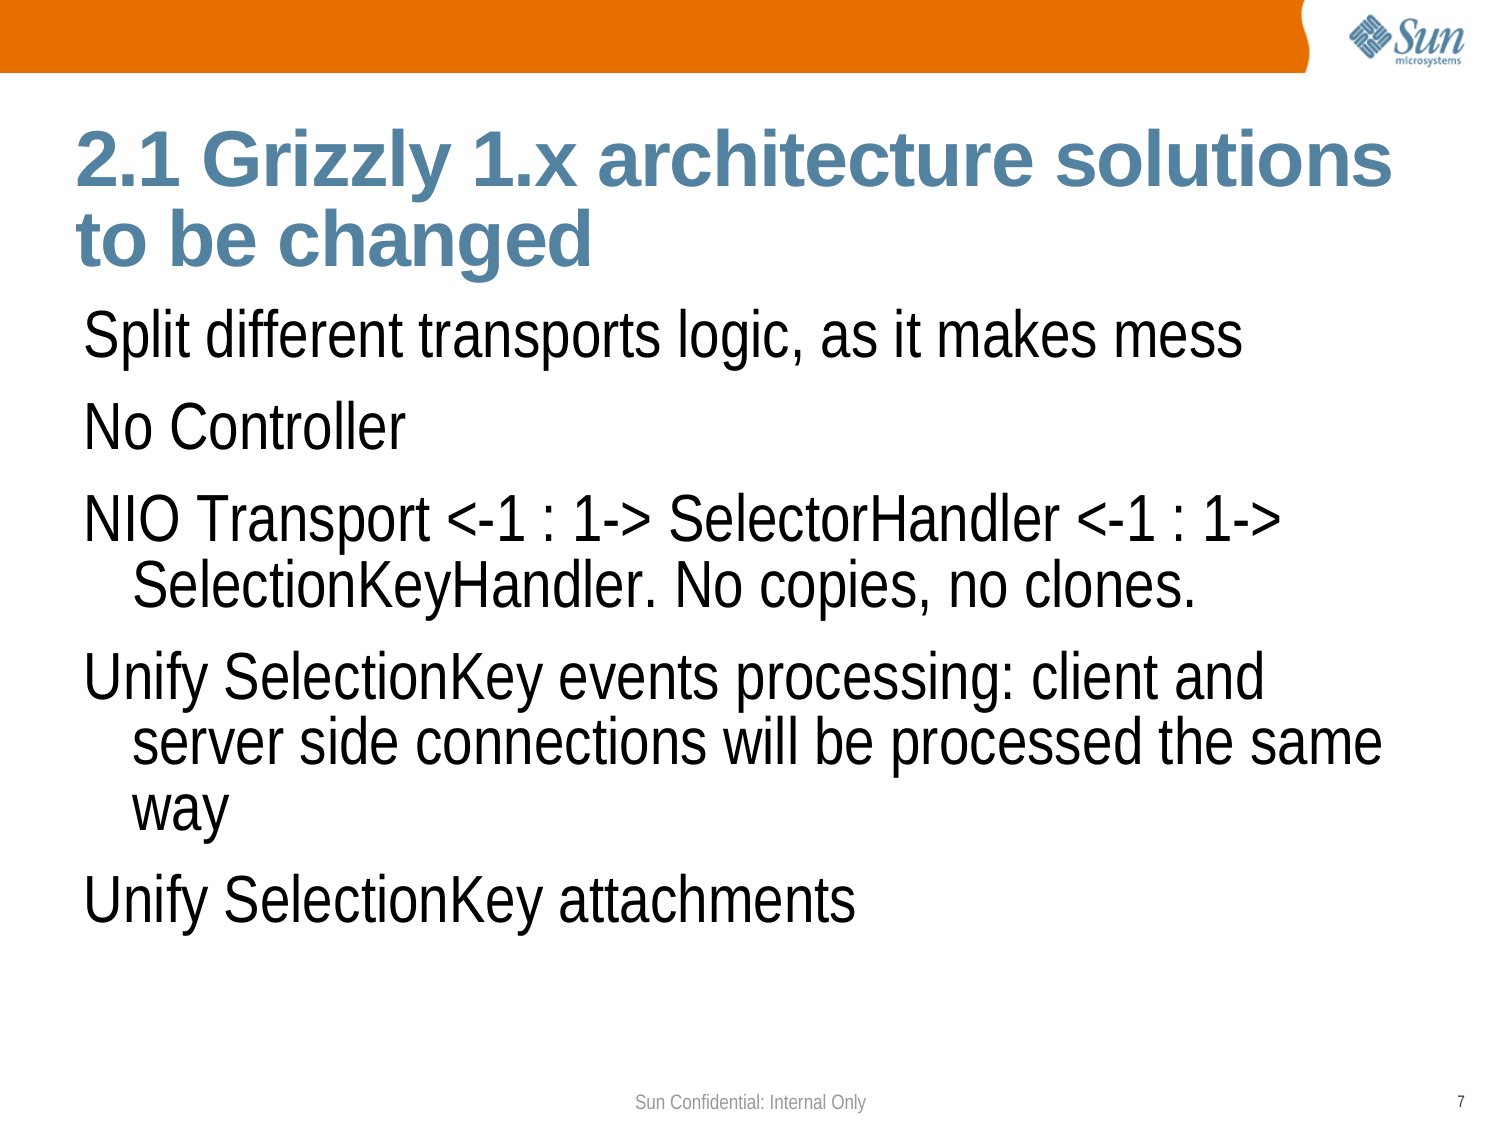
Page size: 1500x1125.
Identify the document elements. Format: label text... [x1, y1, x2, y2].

list Split different transports logic, as it makes mess No Controller NIO Transport <-1 : 1-> SelectorHandler <-1 : 1-> SelectionKeyHandler. No copies, no clones. Unify SelectionKey events processing: client and server side connections will be processed the same way Unify SelectionKey attachments [64, 305, 1401, 1062]
title 2.1 Grizzly 1.x architecture solutions to be changed [75, 123, 1437, 388]
picture [0, 0, 1500, 73]
